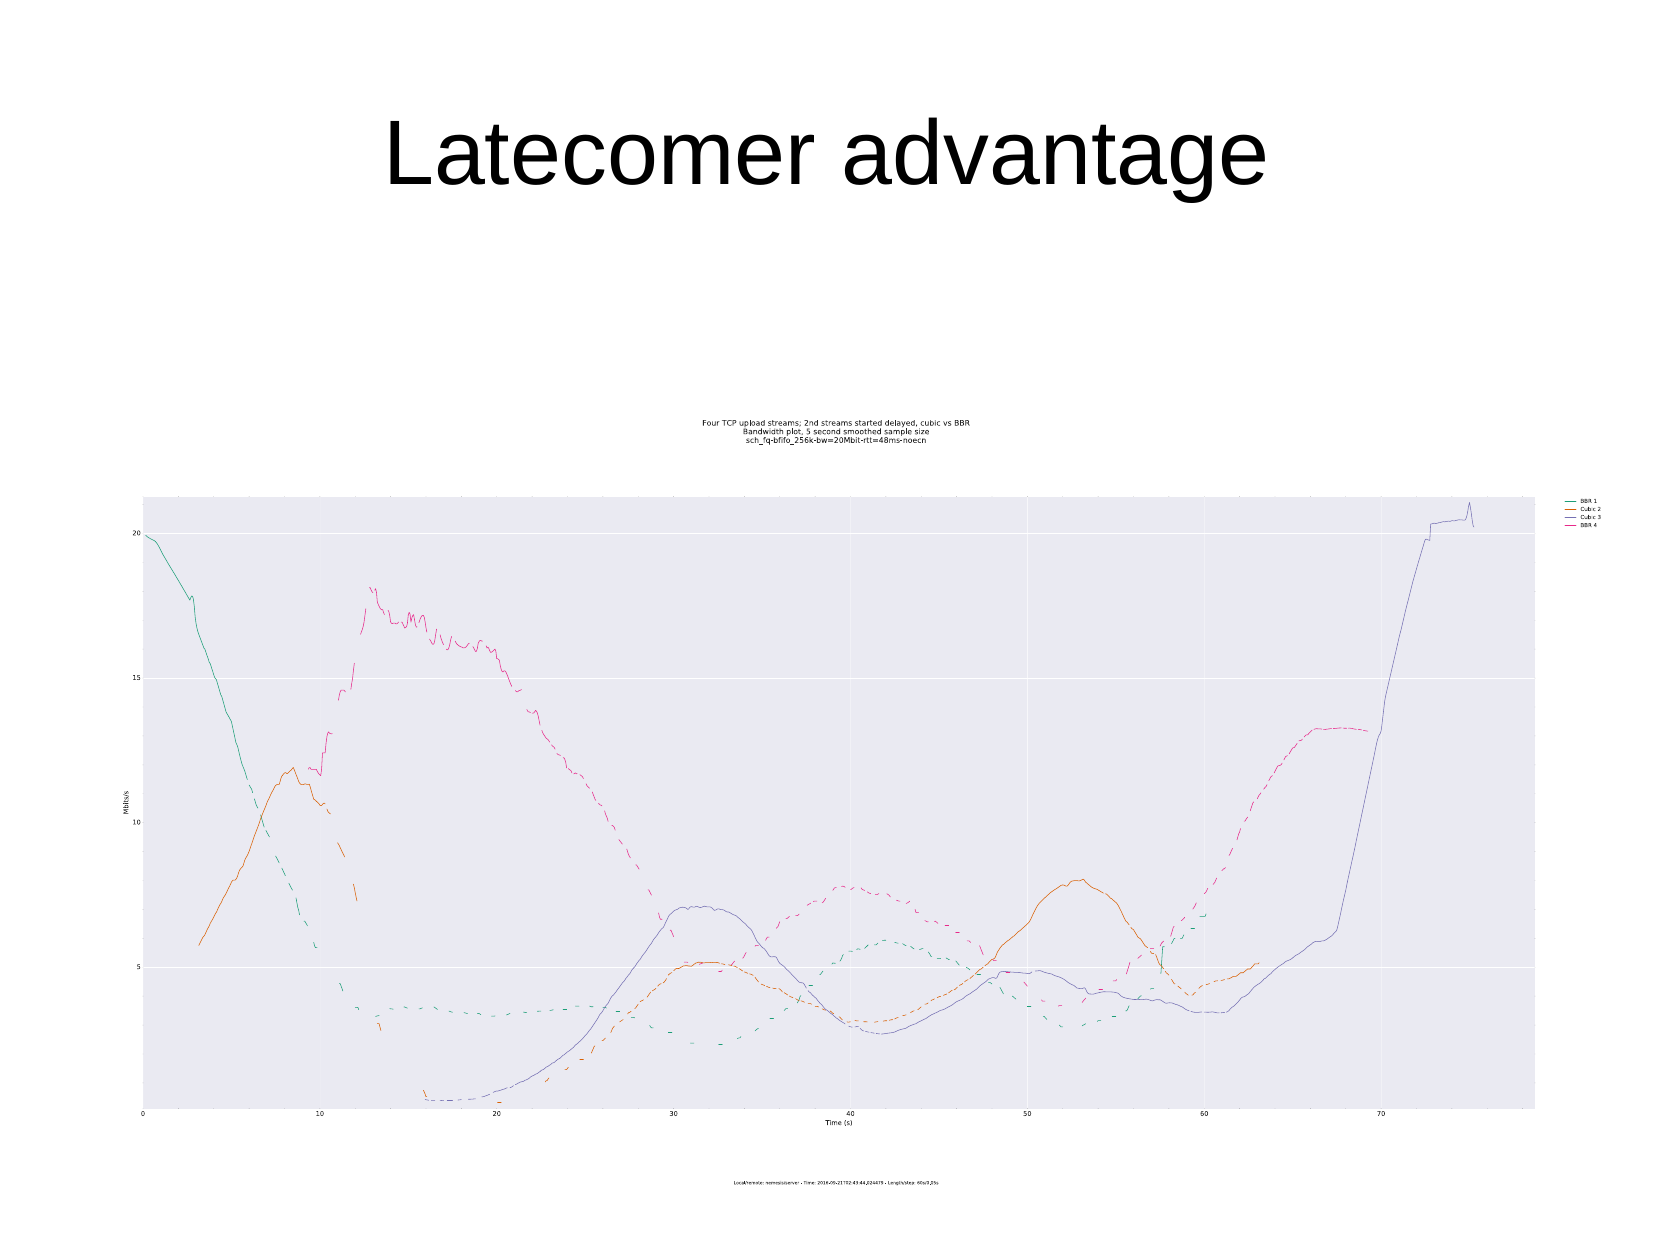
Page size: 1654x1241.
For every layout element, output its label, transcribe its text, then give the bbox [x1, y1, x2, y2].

title Latecomer advantage [82, 49, 1571, 257]
picture [0, 420, 1654, 1186]
